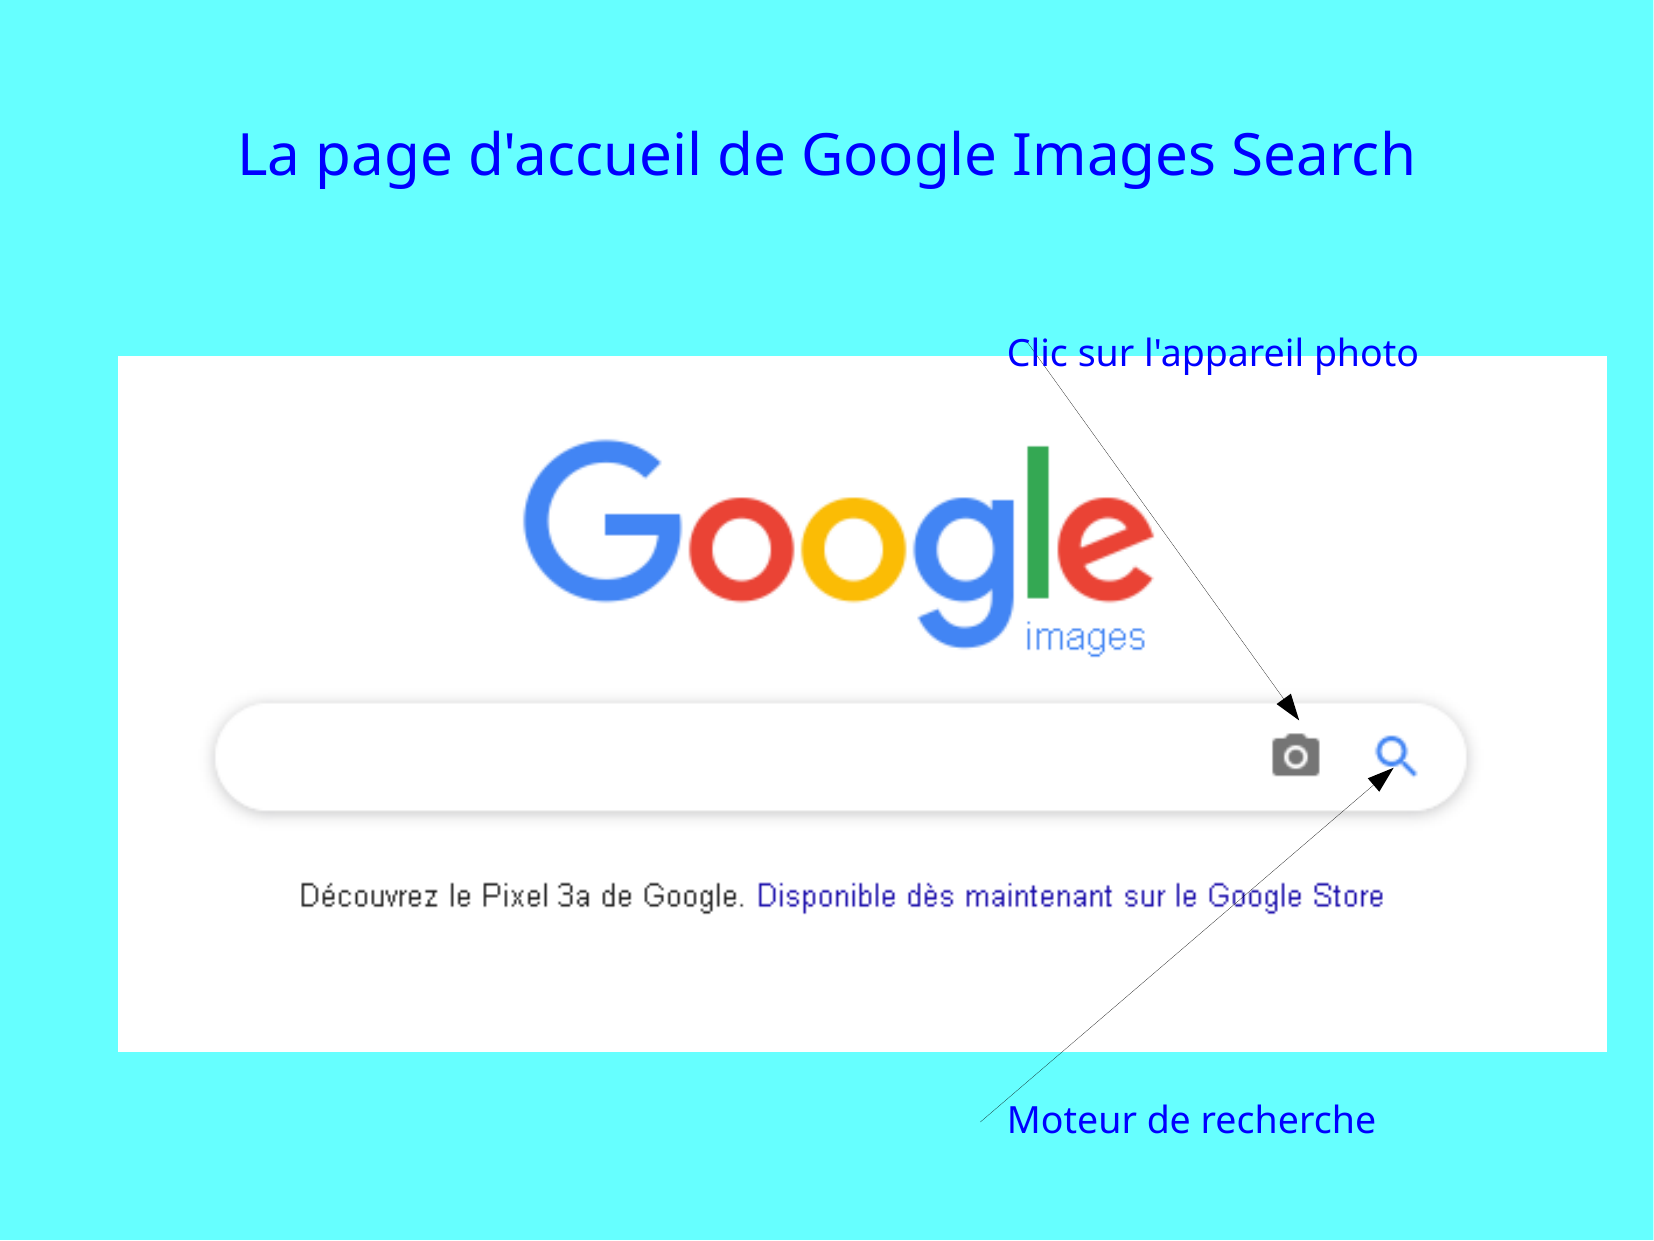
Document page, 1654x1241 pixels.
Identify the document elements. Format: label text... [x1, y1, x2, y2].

picture [118, 356, 1607, 1052]
title La page d'accueil de Google Images Search [82, 49, 1571, 257]
text_box Clic sur l'appareil photo [992, 318, 1436, 387]
text_box Moteur de recherche [992, 1086, 1395, 1154]
